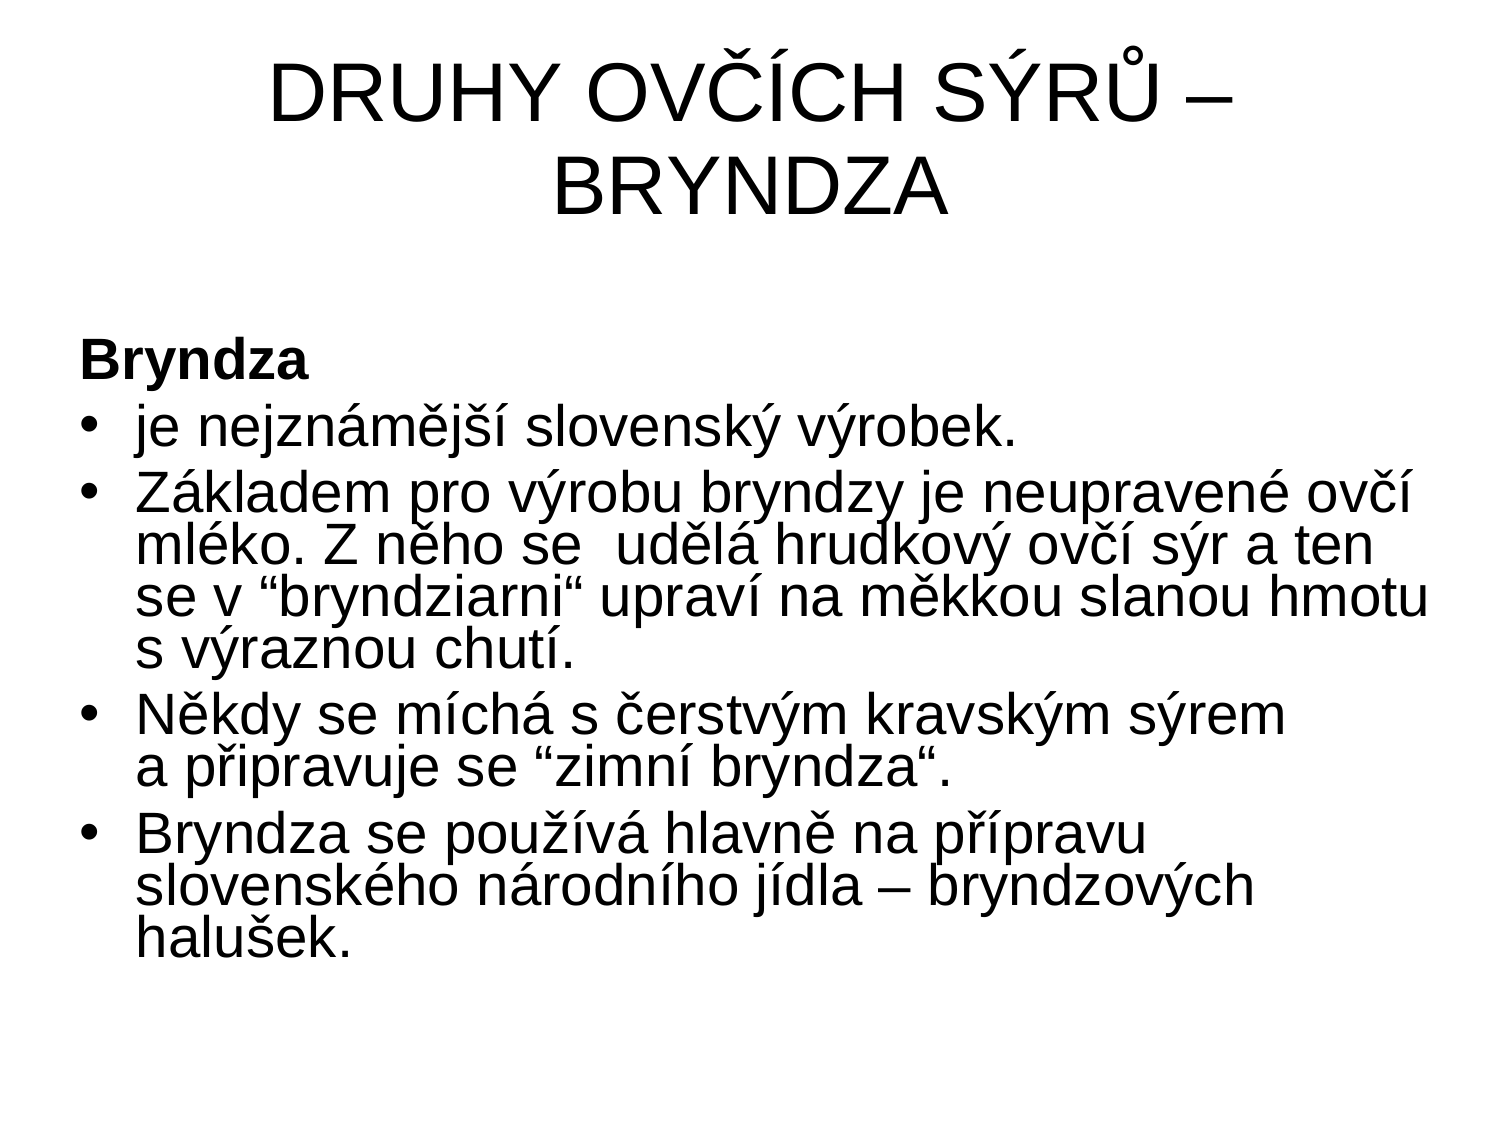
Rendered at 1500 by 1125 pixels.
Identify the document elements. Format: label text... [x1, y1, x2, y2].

title DRUHY OVČÍCH SÝRŮ – BRYNDZA [75, 31, 1426, 231]
list Bryndza je nejznámější slovenský výrobek. Základem pro výrobu bryndzy je neupravené ovčí mléko. Z něho se udělá hrudkový ovčí sýr a ten se v “bryndziarni“ upraví na měkkou slanou hmotu s výraznou chutí. Někdy se míchá s čerstvým kravským sýrem a připravuje se “zimní bryndza“. Bryndza se používá hlavně na přípravu slovenského národního jídla – bryndzových halušek. [64, 231, 1449, 1090]
